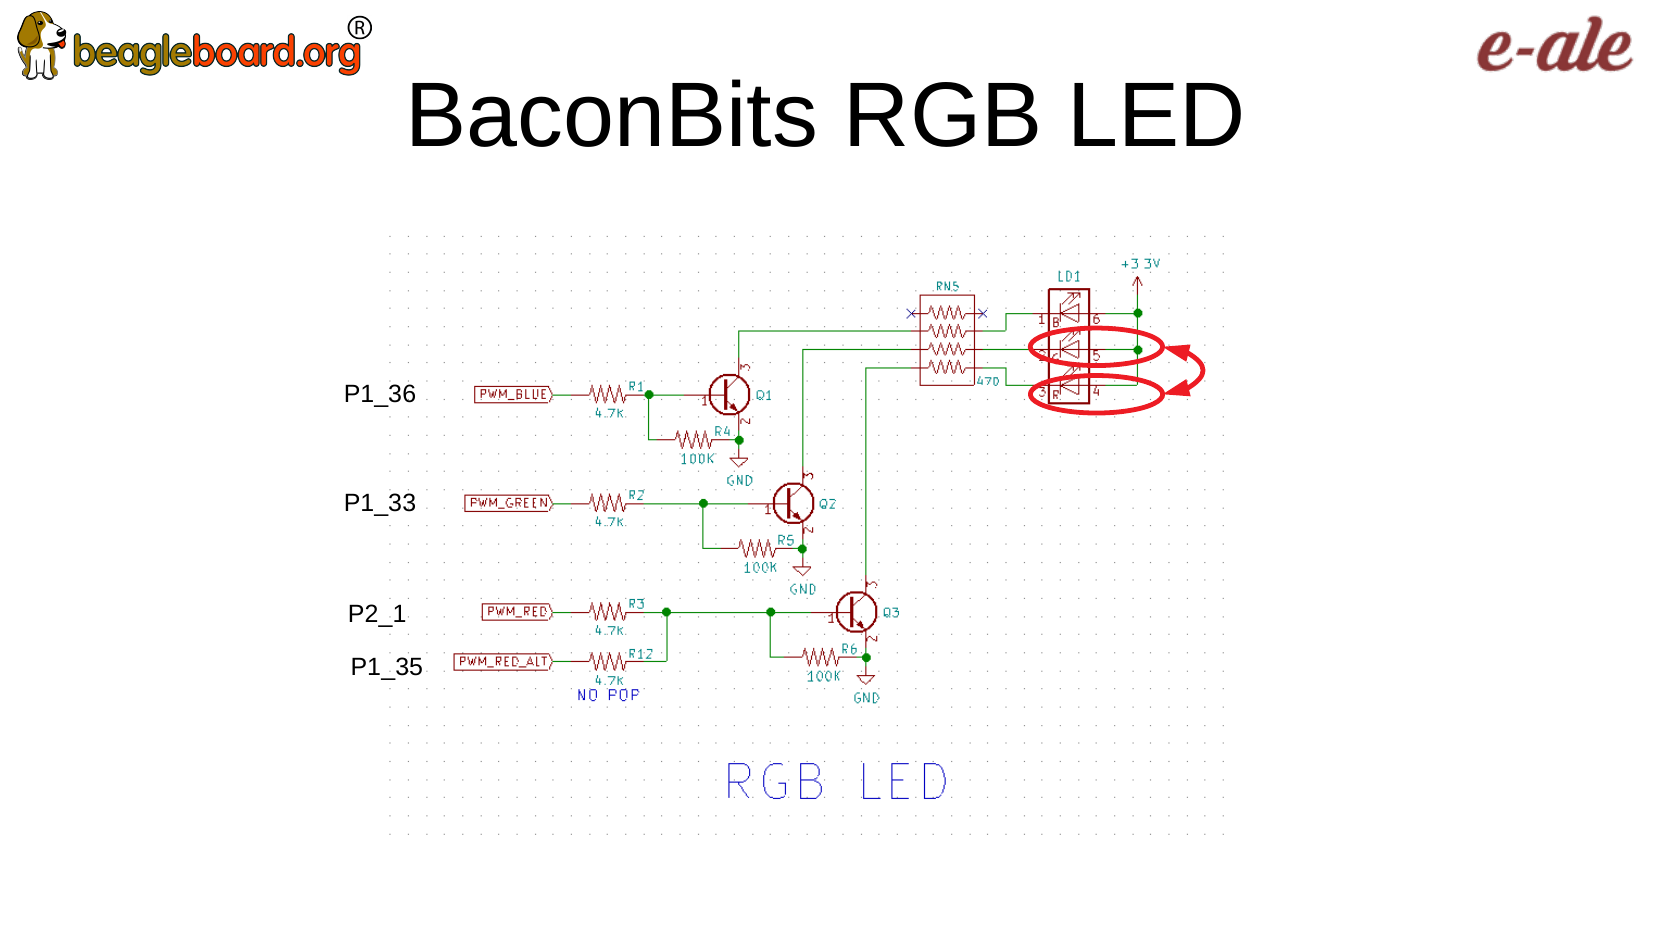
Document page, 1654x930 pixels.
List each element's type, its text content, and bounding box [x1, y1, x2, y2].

text_box P1_36 [328, 372, 432, 412]
text_box P1_35 [335, 645, 439, 685]
picture [1475, 14, 1636, 74]
text_box P1_33 [328, 481, 432, 520]
text_box P2_1 [333, 592, 436, 631]
picture [17, 11, 372, 80]
picture [379, 226, 1233, 847]
title BaconBits RGB LED [82, 37, 1571, 193]
